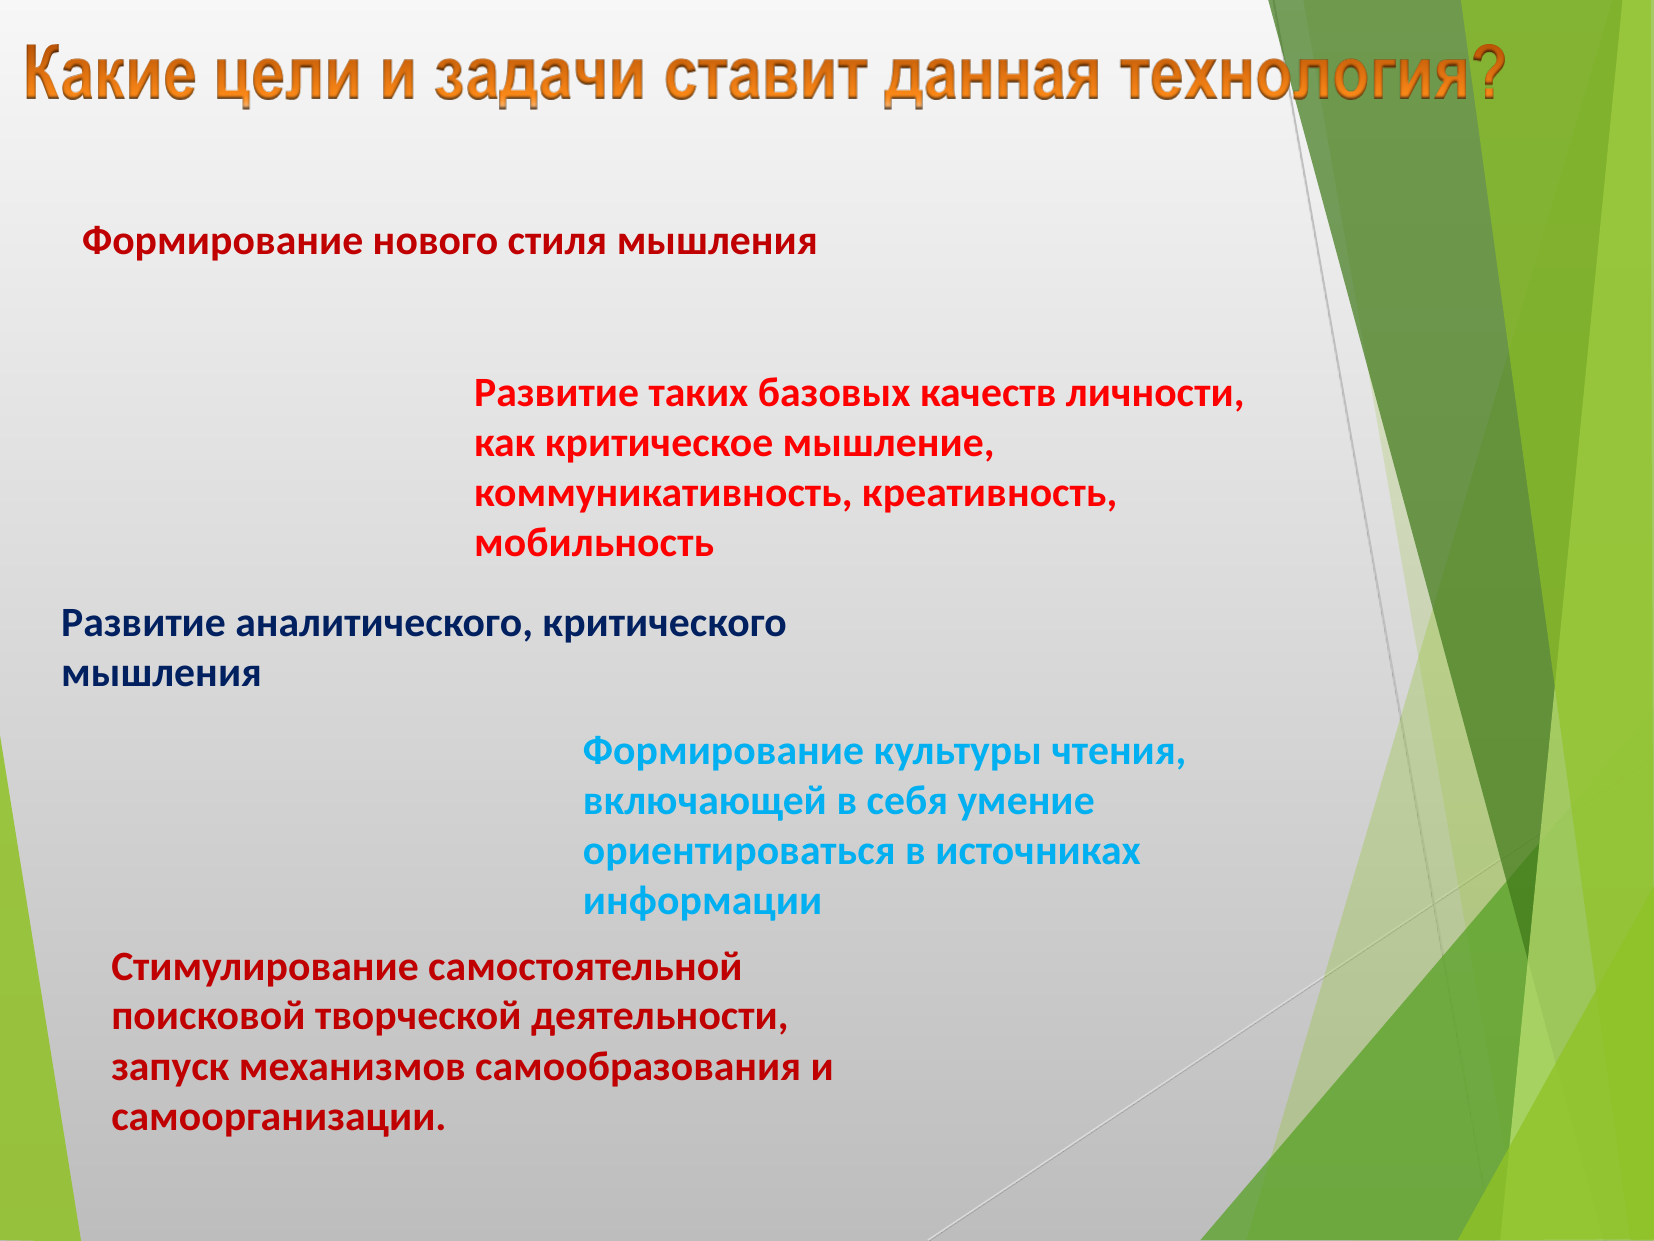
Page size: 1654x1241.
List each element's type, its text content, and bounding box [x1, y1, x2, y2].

text_box Формирование нового стиля мышления [67, 205, 834, 320]
text_box Формирование культуры чтения, включающей в себя умение ориентироваться в источниках информации [568, 715, 1394, 930]
text_box Стимулирование самостоятельной поисковой творческой деятельности, запуск механизмов самообразования и самоорганизации. [96, 531, 923, 1196]
text_box Развитие аналитического, критического мышления [46, 587, 873, 702]
picture [26, 43, 1505, 110]
text_box Развитие таких базовых качеств личности, как критическое мышление, коммуникативность, креативность, мобильность [459, 357, 1286, 572]
